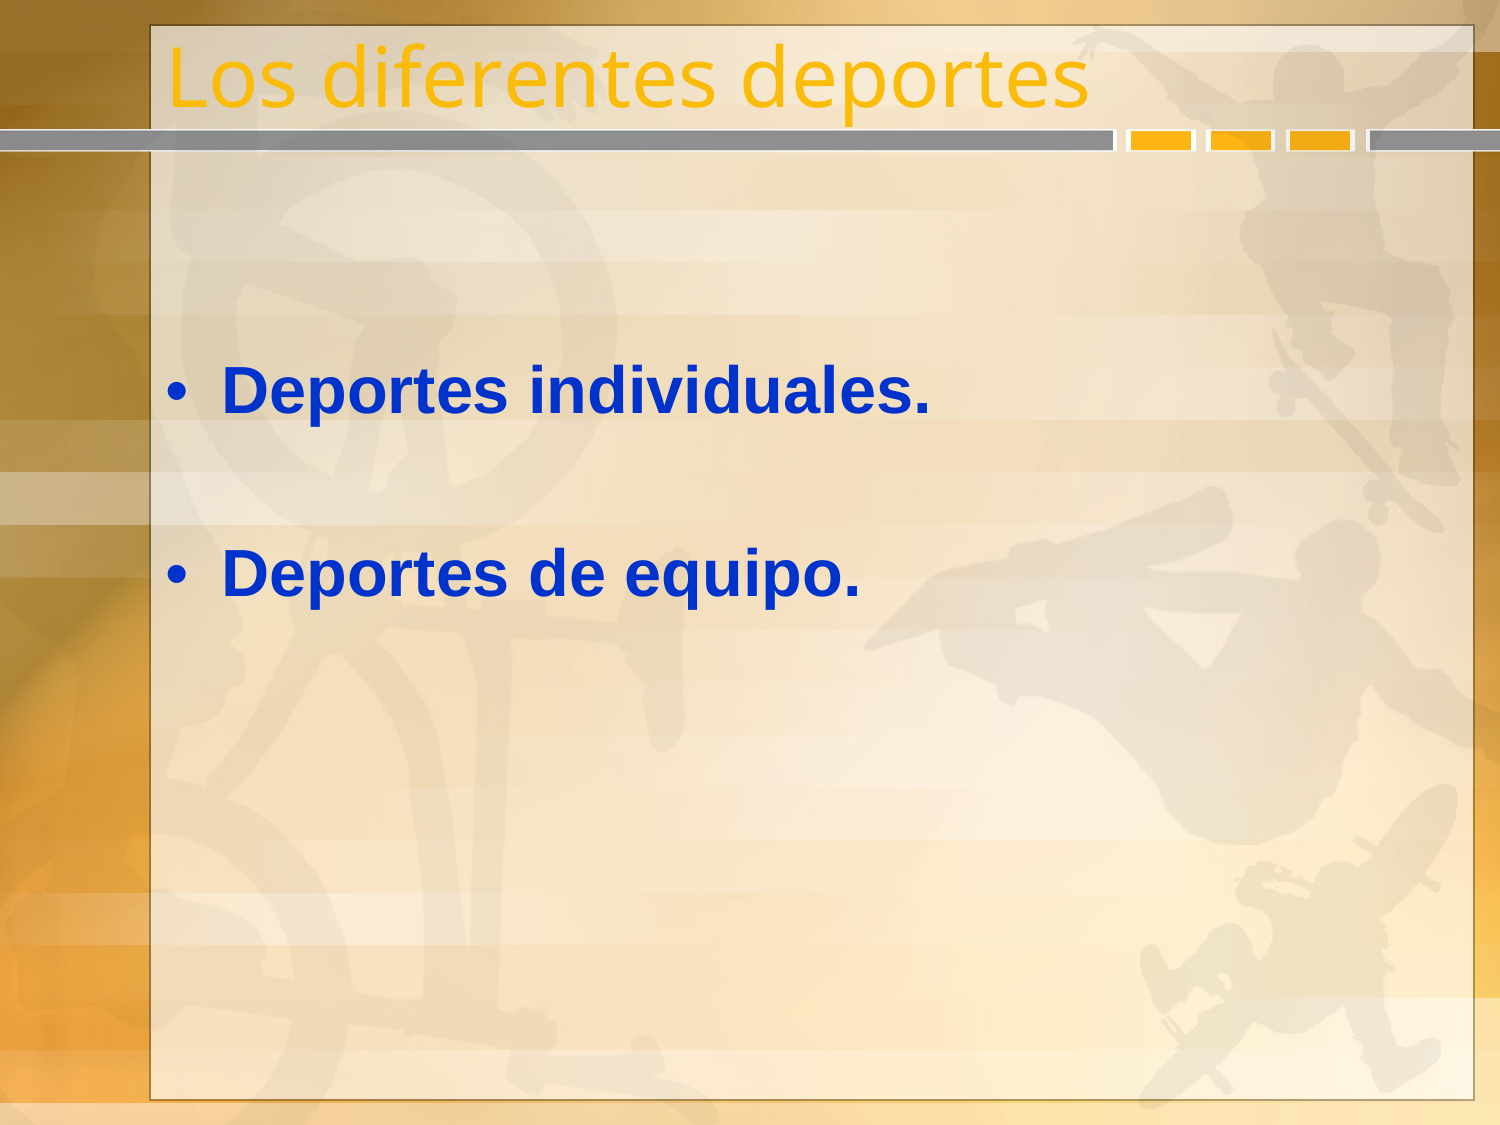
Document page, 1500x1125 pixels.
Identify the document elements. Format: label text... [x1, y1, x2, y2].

picture [0, 0, 1500, 1125]
title Los diferentes deportes [149, 0, 1463, 151]
list Deportes individuales. Deportes de equipo. [149, 162, 1463, 1051]
